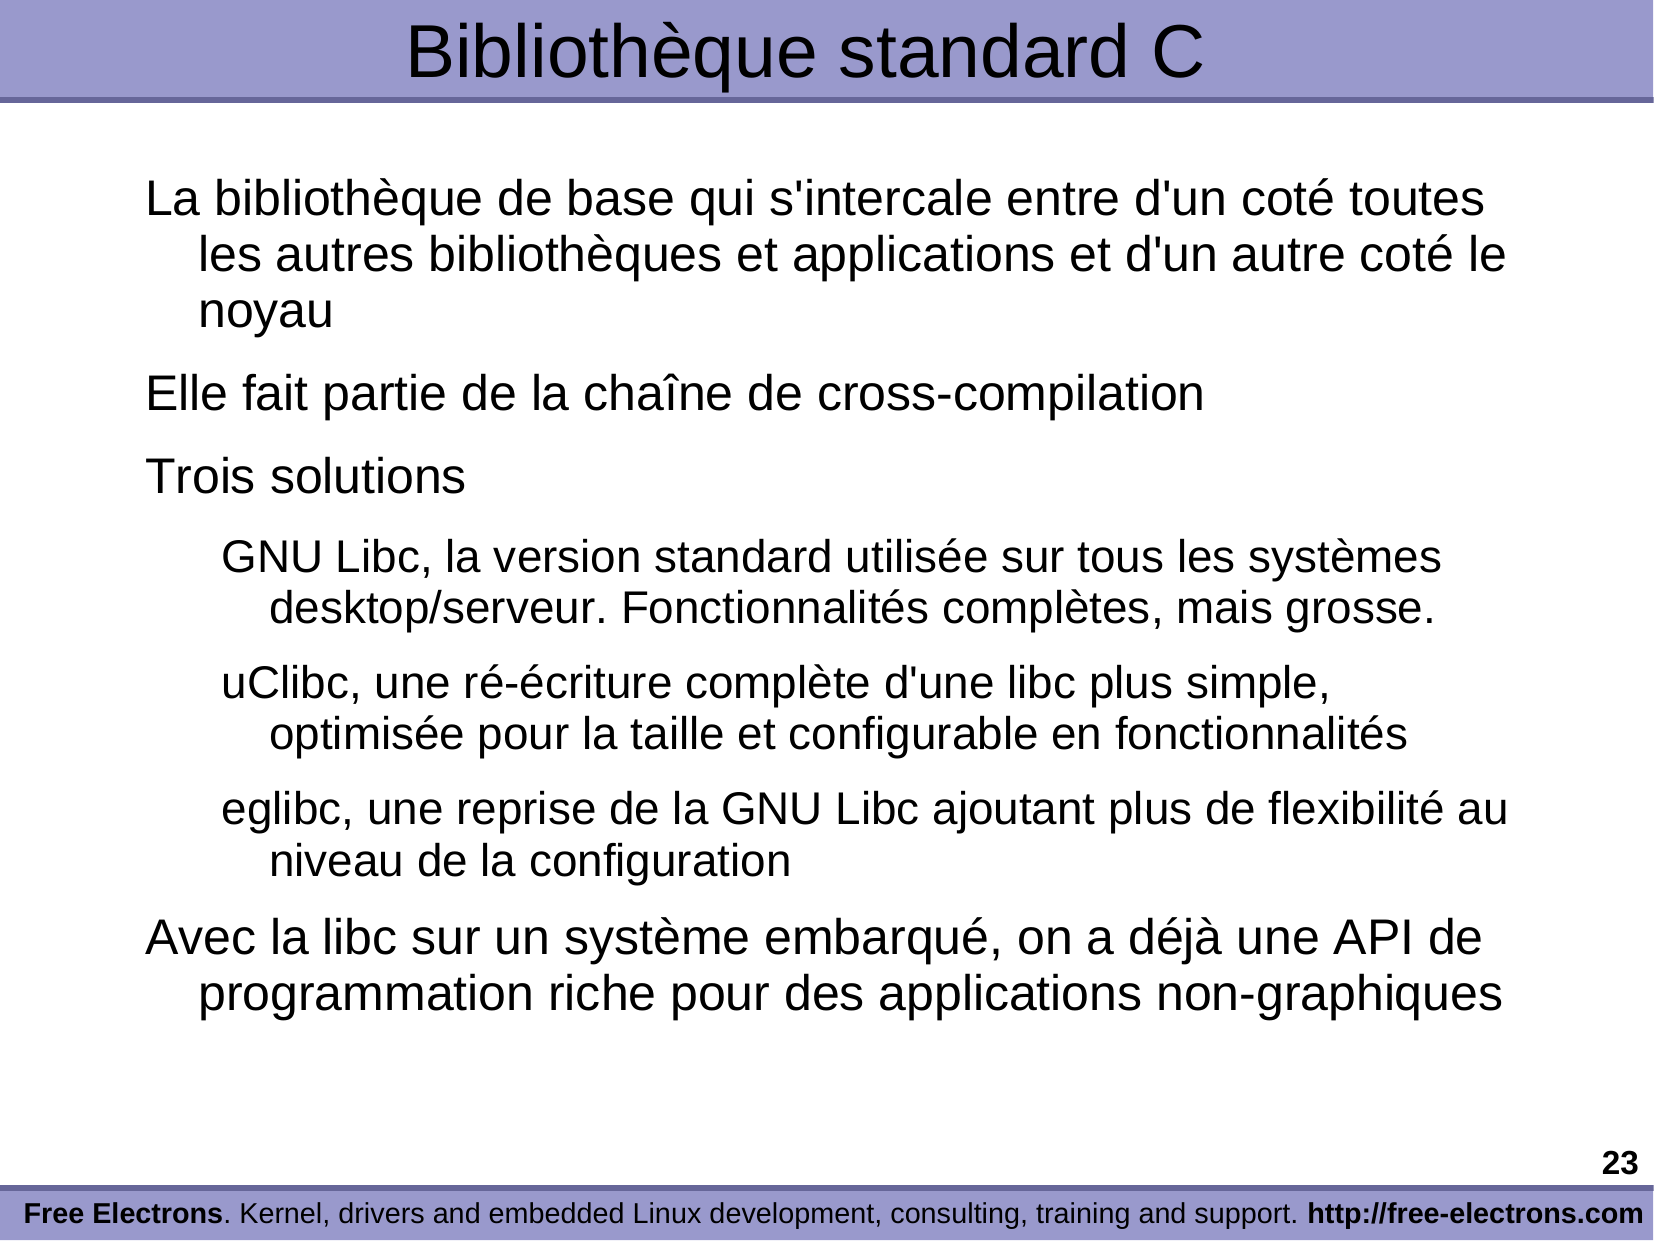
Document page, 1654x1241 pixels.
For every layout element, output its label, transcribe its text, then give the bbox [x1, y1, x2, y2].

title Bibliothèque standard C [60, 4, 1551, 98]
list La bibliothèque de base qui s'intercale entre d'un coté toutes les autres bibliothèques et applications et d'un autre coté le noyau Elle fait partie de la chaîne de cross-compilation Trois solutions GNU Libc, la version standard utilisée sur tous les systèmes desktop/serveur. Fonctionnalités complètes, mais grosse. uClibc, une ré-écriture complète d'une libc plus simple, optimisée pour la taille et configurable en fonctionnalités eglibc, une reprise de la GNU Libc ajoutant plus de flexibilité au niveau de la configuration Avec la libc sur un système embarqué, on a déjà une API de programmation riche pour des applications non-graphiques [127, 170, 1540, 1100]
